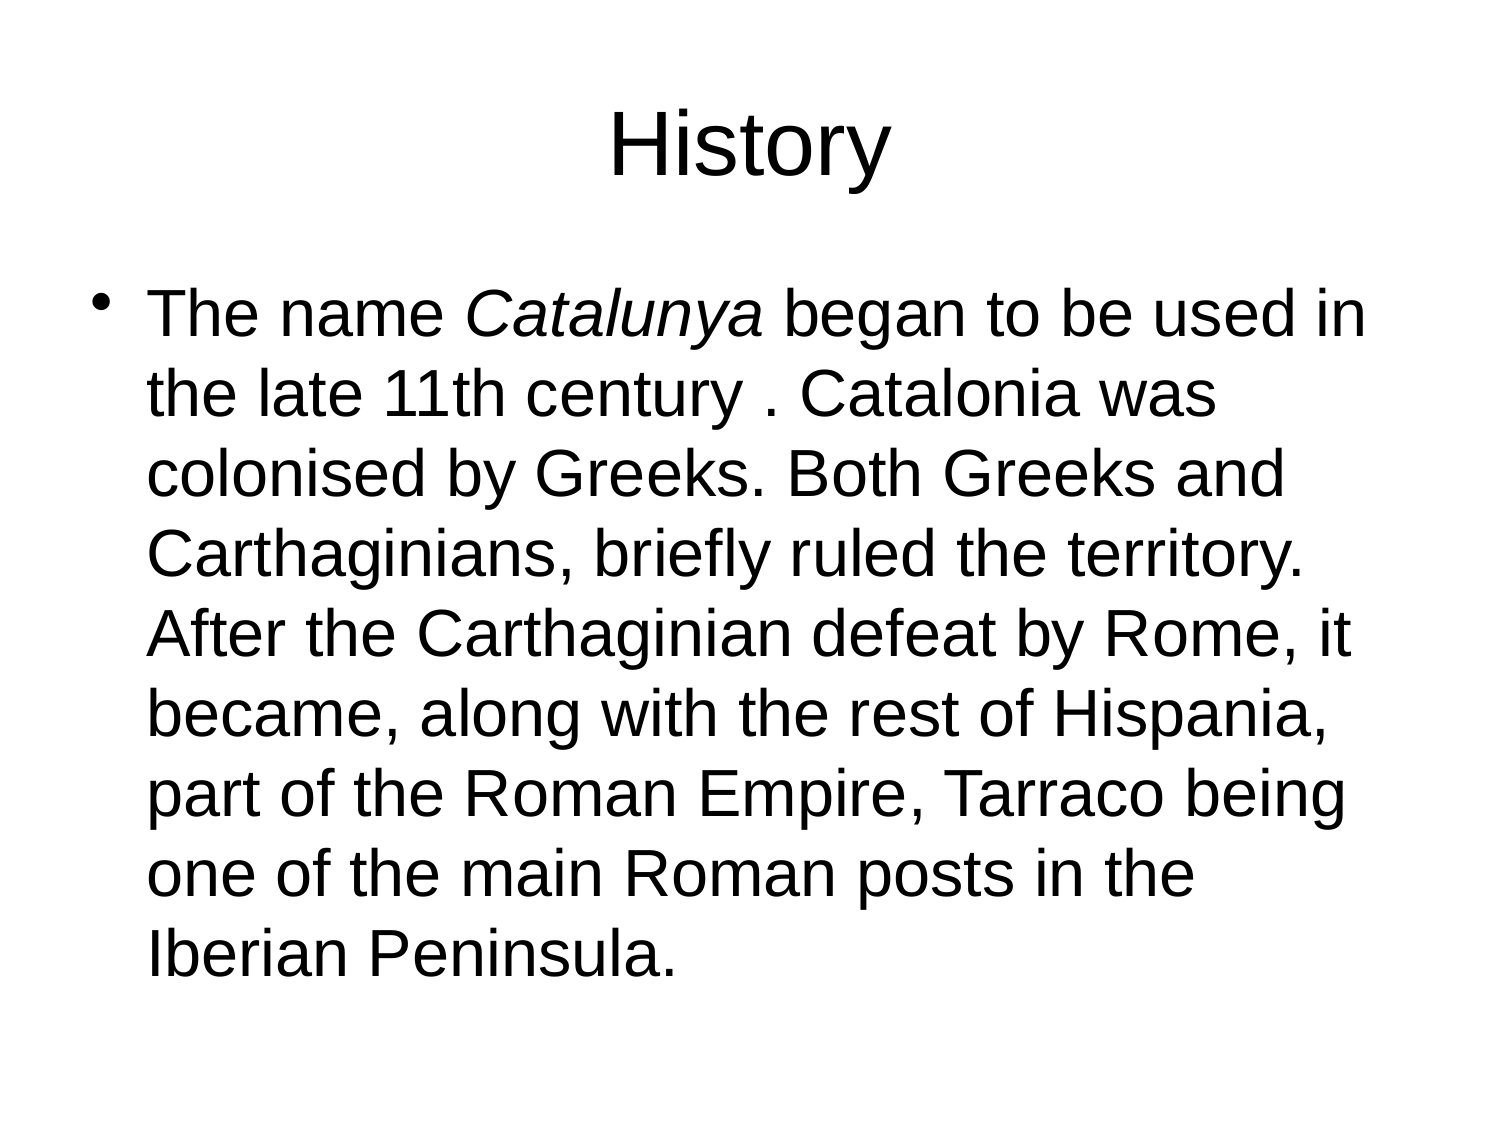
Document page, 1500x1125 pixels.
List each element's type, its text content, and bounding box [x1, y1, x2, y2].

title History [75, 45, 1425, 233]
list The name Catalunya began to be used in the late 11th century . Catalonia was colonised by Greeks. Both Greeks and Carthaginians, briefly ruled the territory. After the Carthaginian defeat by Rome, it became, along with the rest of Hispania, part of the Roman Empire, Tarraco being one of the main Roman posts in the Iberian Peninsula. [75, 262, 1425, 1005]
